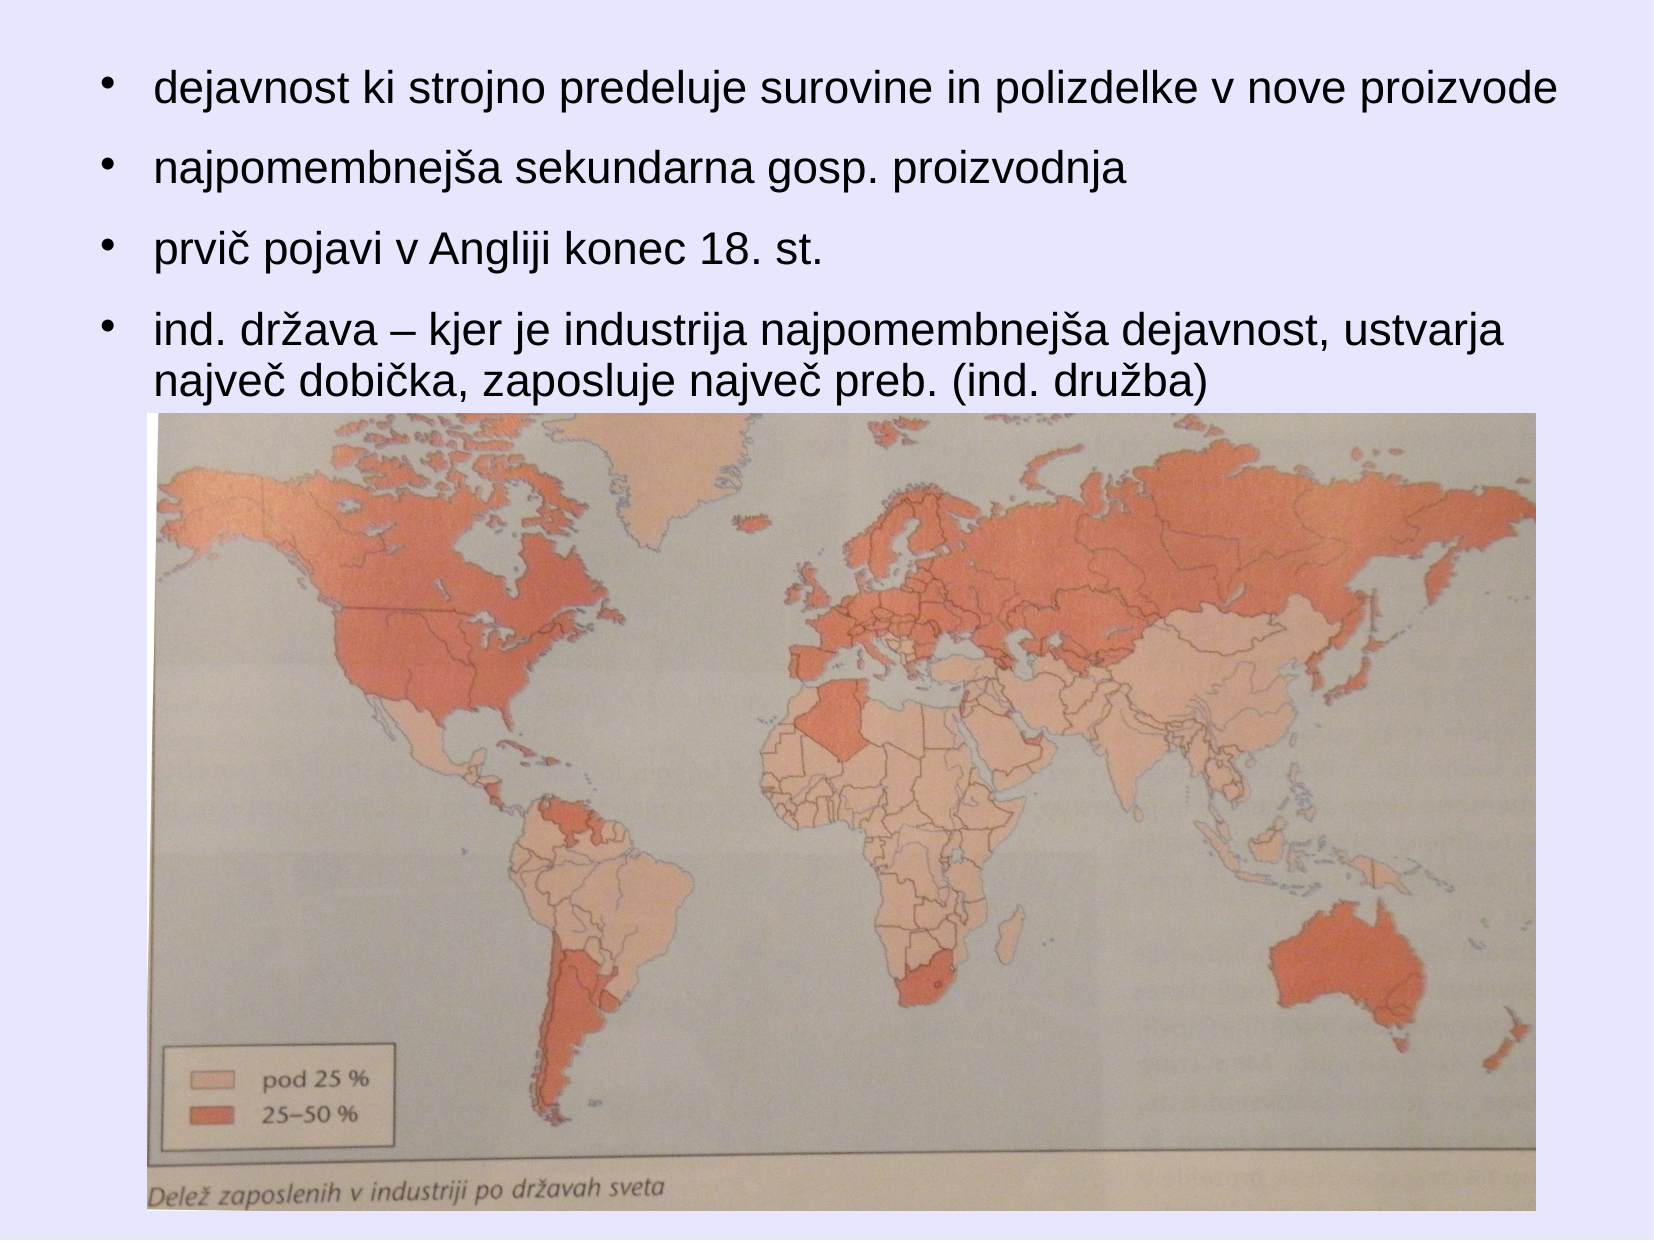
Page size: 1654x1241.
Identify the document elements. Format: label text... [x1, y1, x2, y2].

picture [147, 413, 1536, 1211]
list dejavnost ki strojno predeluje surovine in polizdelke v nove proizvode najpomembnejša sekundarna gosp. proizvodnja prvič pojavi v Angliji konec 18. st. ind. država – kjer je industrija najpomembnejša dejavnost, ustvarja največ dobička, zaposluje največ preb. (ind. družba) [82, 59, 1571, 1094]
